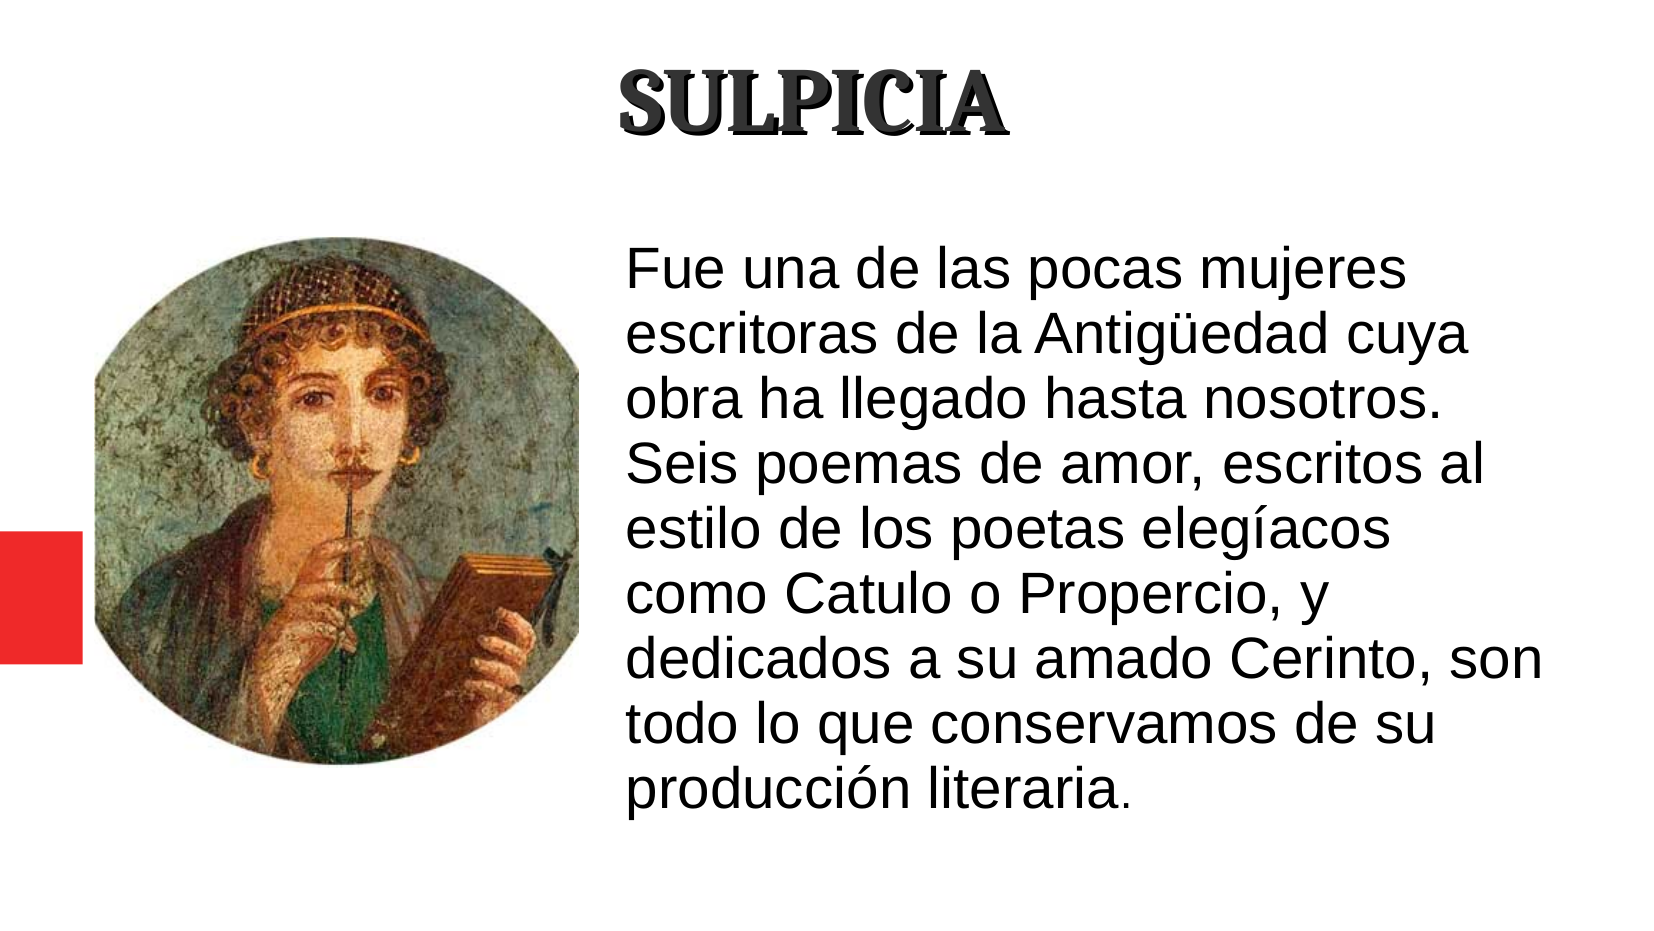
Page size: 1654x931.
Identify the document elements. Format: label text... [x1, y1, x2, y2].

title SULPICIA [11, 30, 1500, 172]
picture [94, 236, 579, 768]
list Fue una de las pocas mujeres escritoras de la Antigüedad cuya obra ha llegado hasta nosotros. Seis poemas de amor, escritos al estilo de los poetas elegíacos como Catulo o Propercio, y dedicados a su amado Cerinto, son todo lo que conservamos de su producción literaria. [625, 236, 1548, 835]
